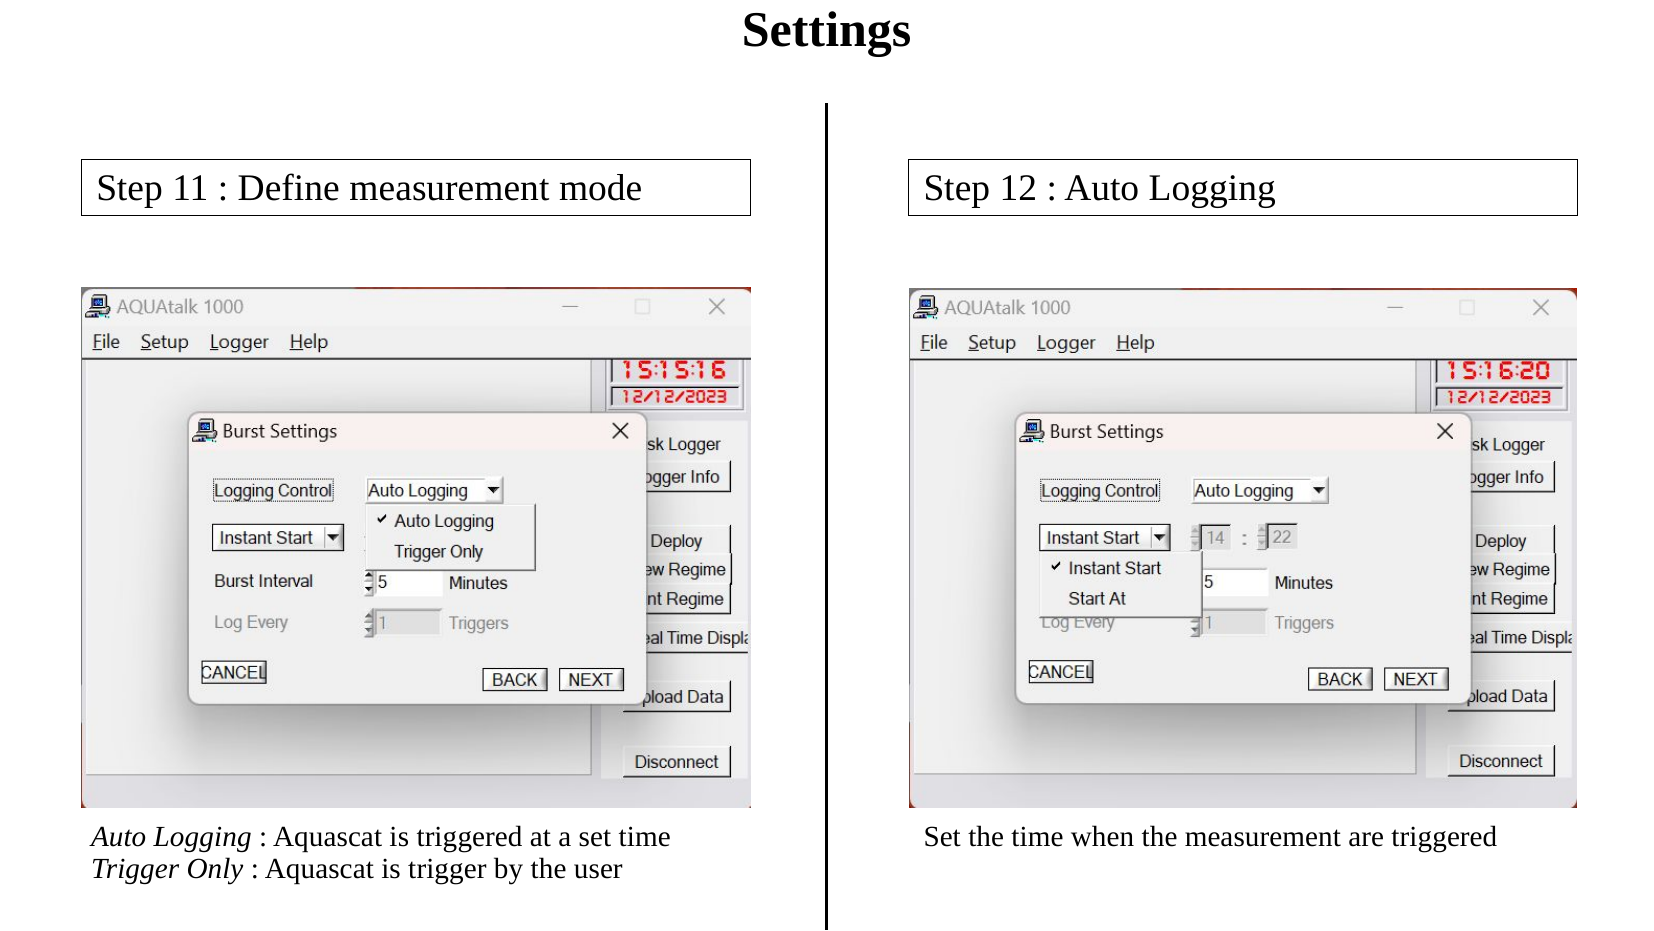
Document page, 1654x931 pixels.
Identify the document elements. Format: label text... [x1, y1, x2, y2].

text_box Step 12 : Auto Logging [908, 159, 1578, 216]
text_box Auto Logging : Aquascat is triggered at a set time Trigger Only : Aquascat is trigger by the user [76, 812, 762, 893]
text_box Step 11 : Define measurement mode [81, 159, 751, 216]
picture [81, 287, 751, 808]
text_box Settings [0, 0, 1654, 65]
picture [909, 288, 1577, 808]
text_box Set the time when the measurement are triggered [908, 812, 1595, 893]
